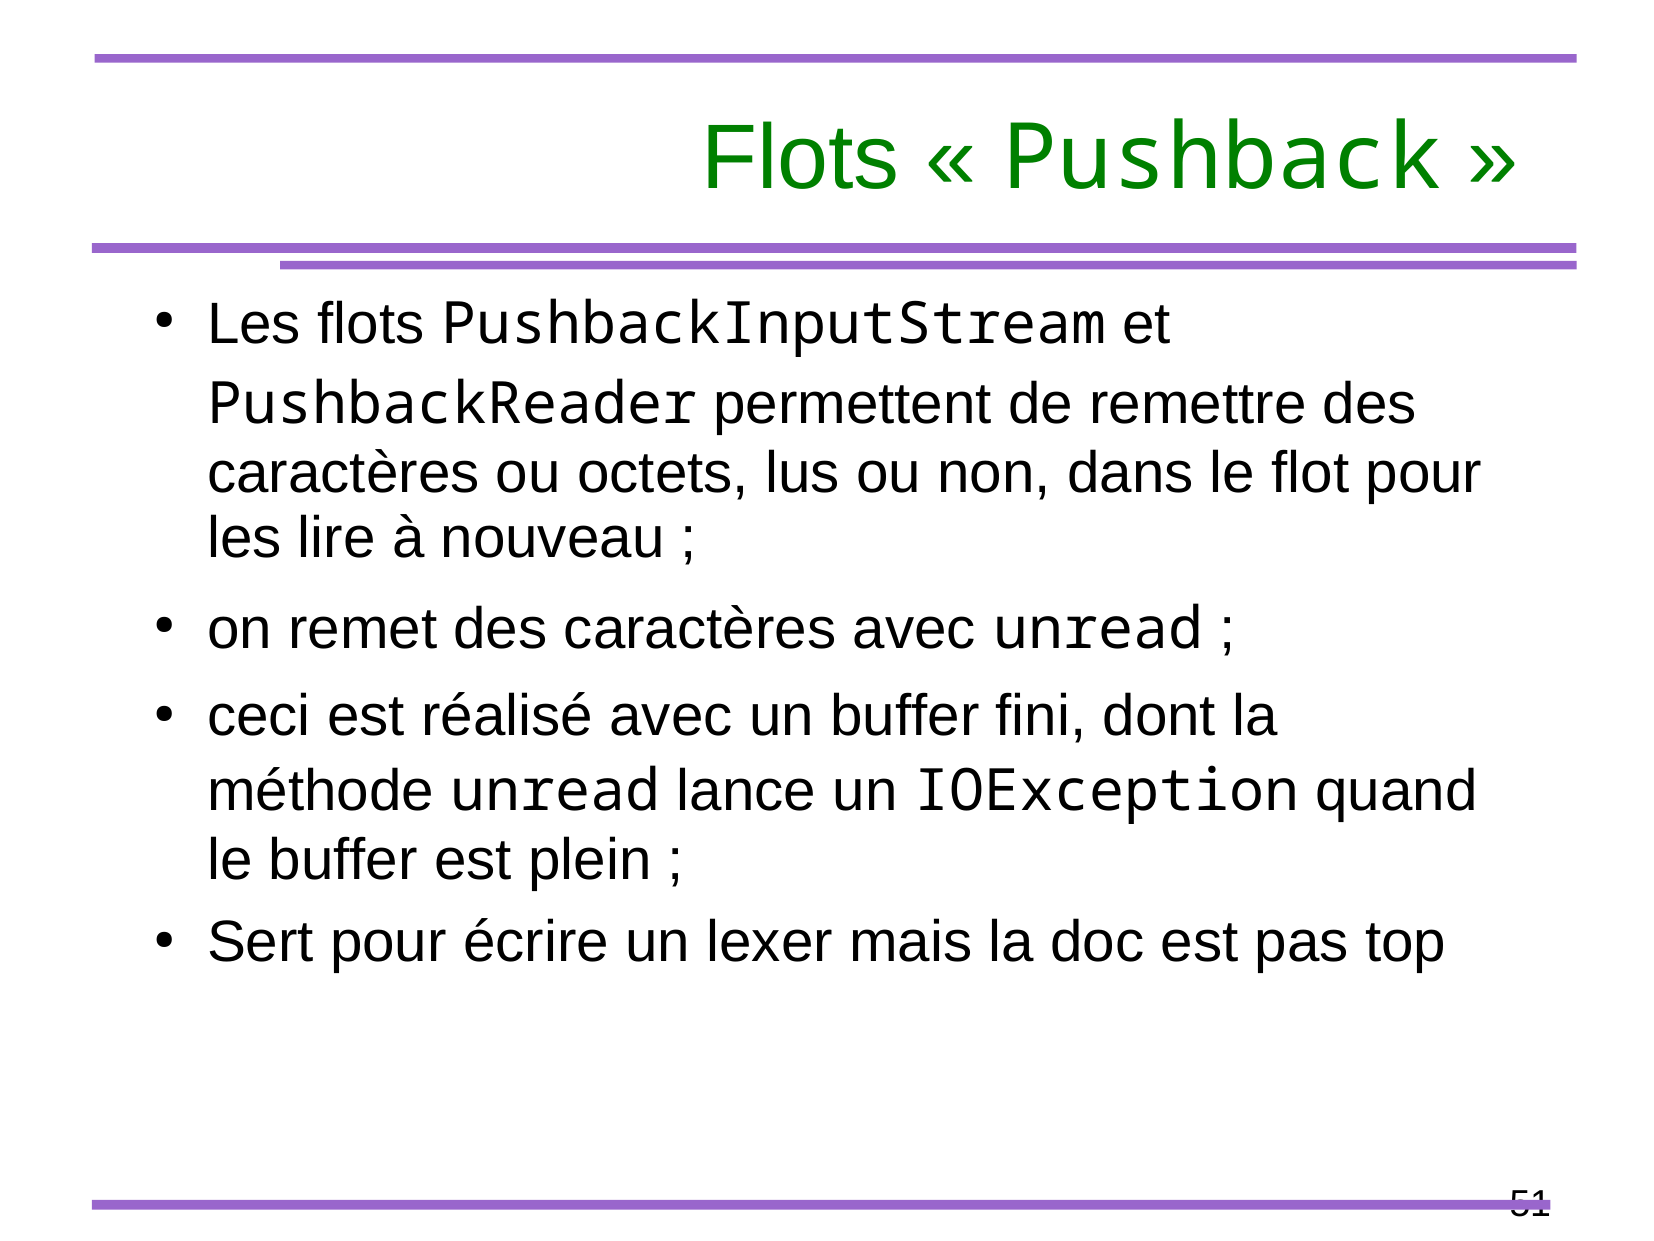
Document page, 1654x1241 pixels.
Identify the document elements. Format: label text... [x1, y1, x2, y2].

list Les flots PushbackInputStream et PushbackReader permettent de remettre des caractères ou octets, lus ou non, dans le flot pour les lire à nouveau ; on remet des caractères avec unread ; ceci est réalisé avec un buffer fini, dont la méthode unread lance un IOException quand le buffer est plein ; Sert pour écrire un lexer mais la doc est pas top [121, 273, 1534, 1071]
title Flots « Pushback » [121, 49, 1534, 257]
